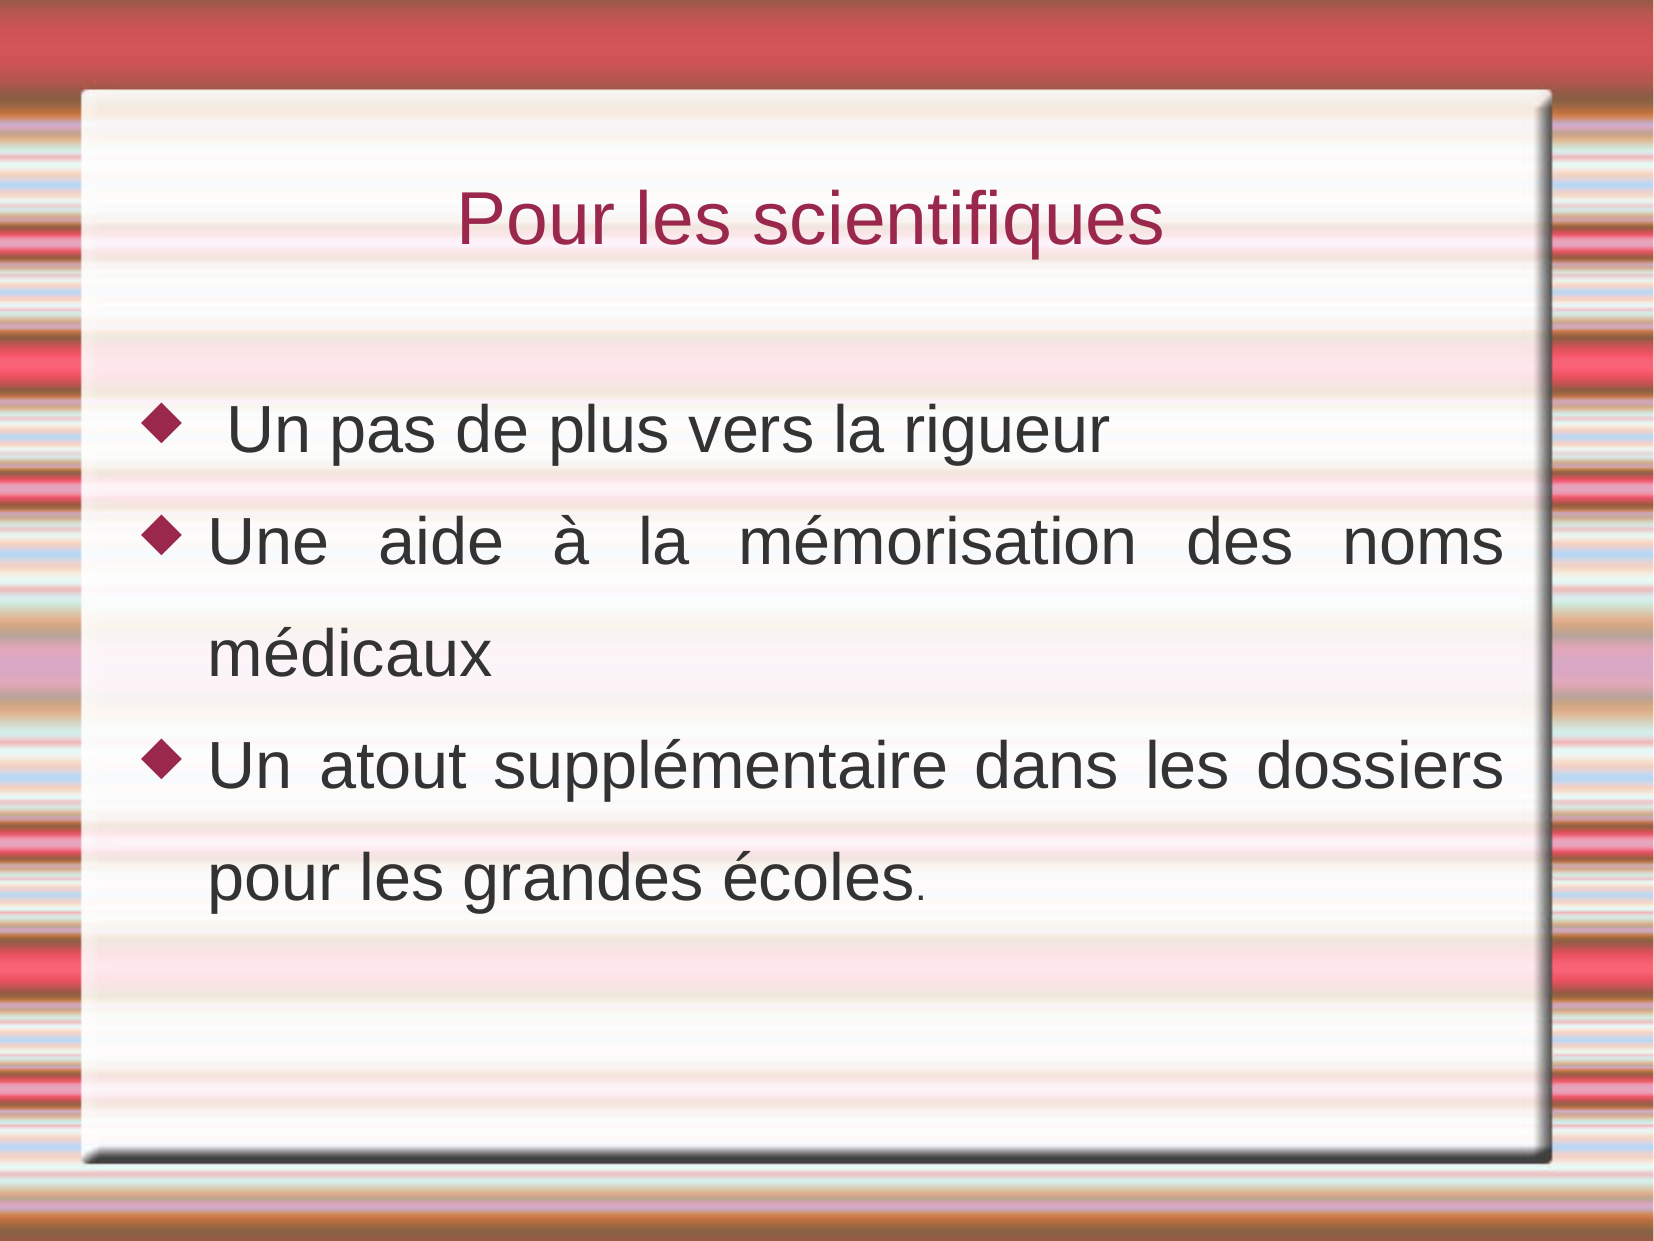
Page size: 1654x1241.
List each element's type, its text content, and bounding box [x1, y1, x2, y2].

title Pour les scientifiques [88, 114, 1534, 322]
picture [0, 0, 1654, 1241]
list Un pas de plus vers la rigueur Une aide à la mémorisation des noms médicaux Un atout supplémentaire dans les dossiers pour les grandes écoles. [124, 354, 1506, 1136]
